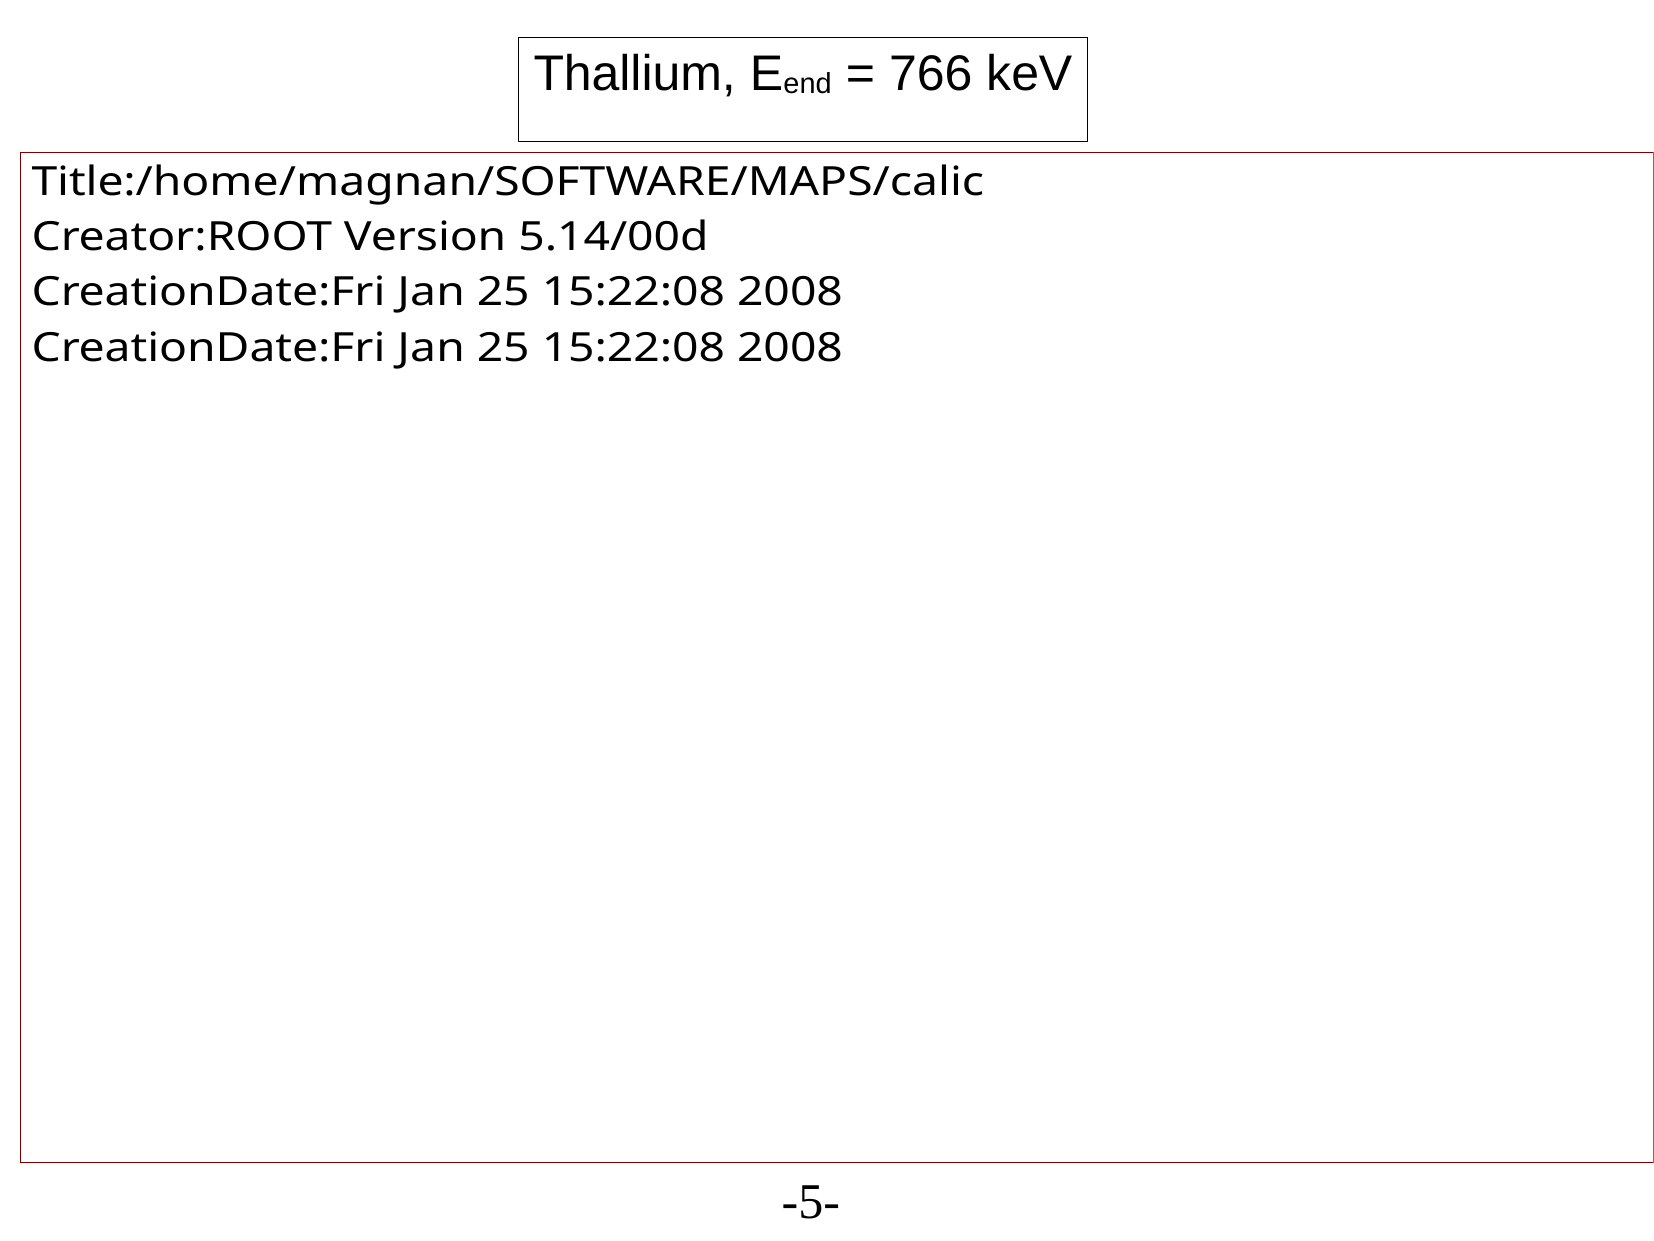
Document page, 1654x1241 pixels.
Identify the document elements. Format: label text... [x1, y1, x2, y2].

text_box Thallium, Eend = 766 keV [518, 37, 1088, 142]
picture [16, 150, 1654, 1163]
